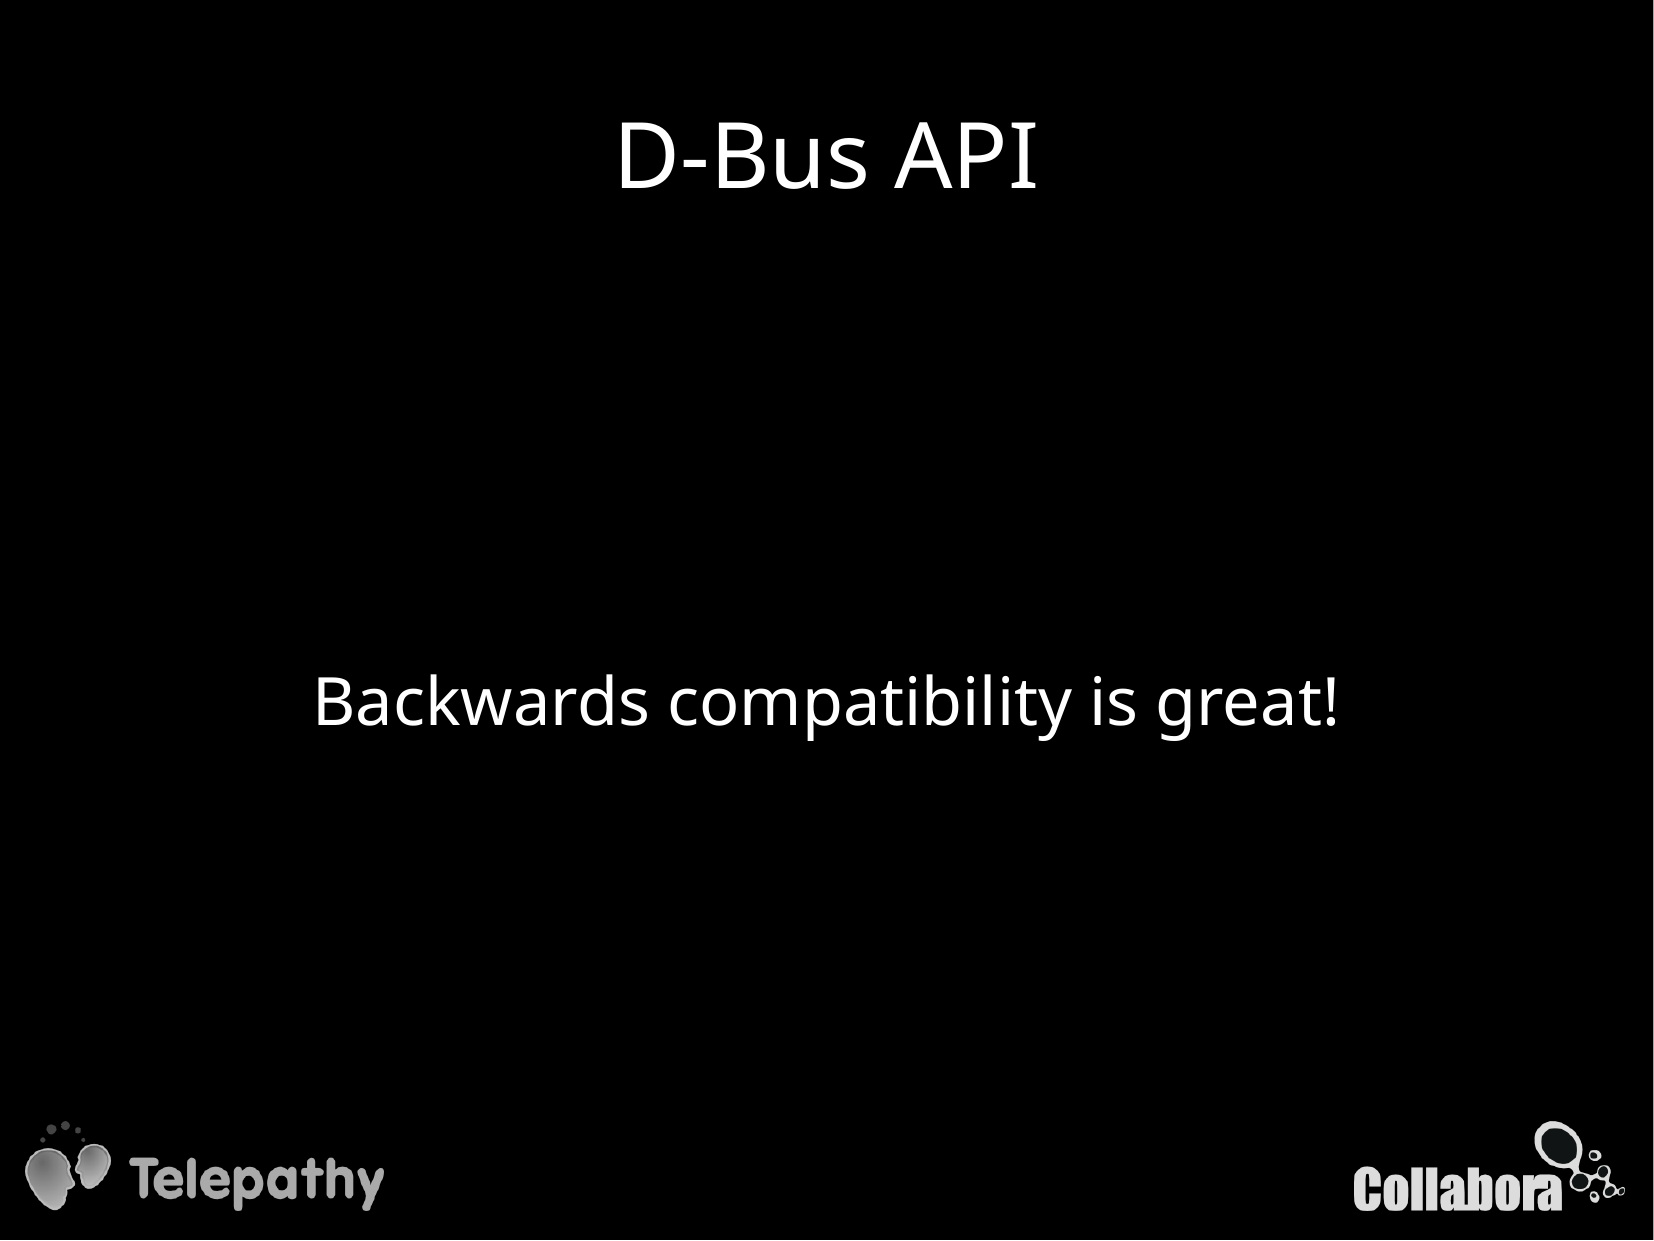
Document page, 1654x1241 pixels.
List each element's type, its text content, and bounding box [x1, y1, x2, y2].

title D-Bus API [82, 56, 1571, 250]
picture [25, 1121, 384, 1211]
subtitle Backwards compatibility is great! [82, 290, 1571, 1109]
picture [1354, 1121, 1625, 1211]
